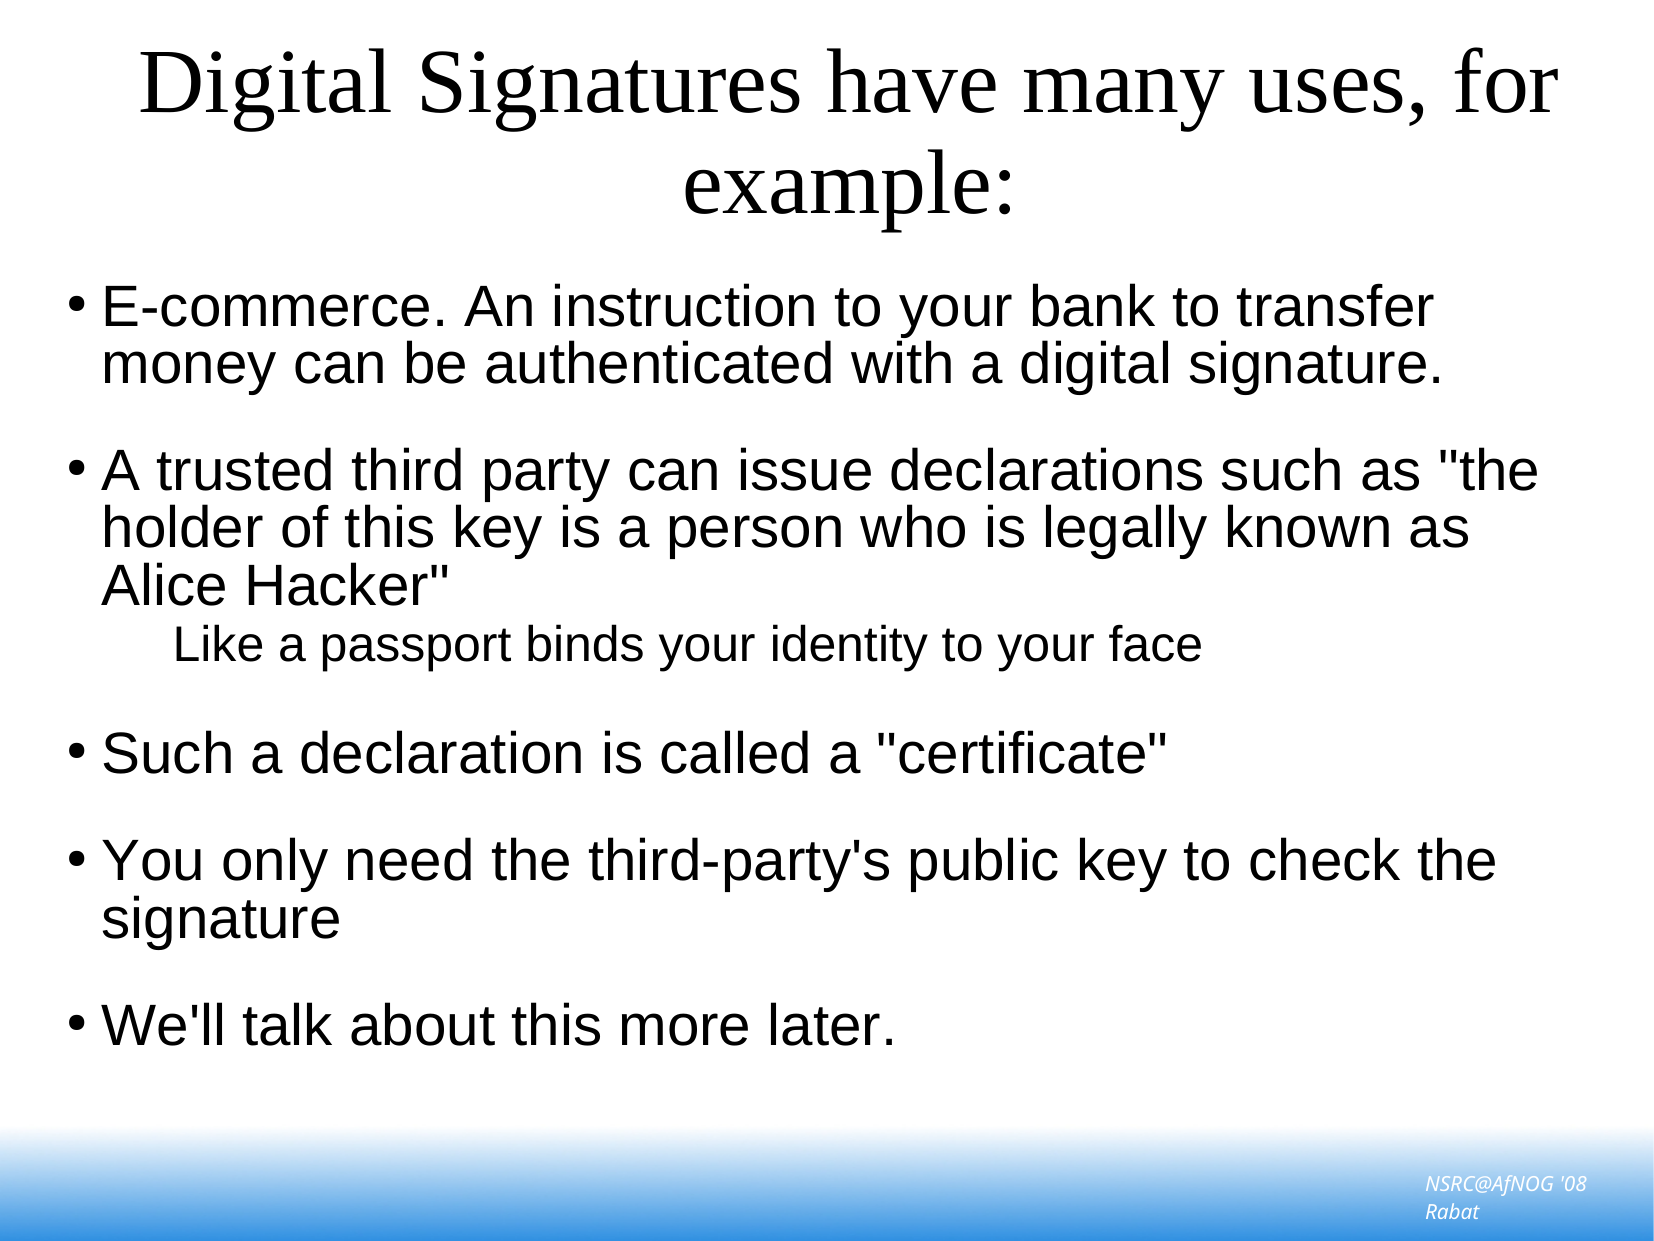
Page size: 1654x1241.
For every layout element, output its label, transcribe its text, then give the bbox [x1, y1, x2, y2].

list E-commerce. An instruction to your bank to transfer money can be authenticated with a digital signature. A trusted third party can issue declarations such as "the holder of this key is a person who is legally known as Alice Hacker" Like a passport binds your identity to your face Such a declaration is called a "certificate" You only need the third-party's public key to check the signature We'll talk about this more later. [30, 280, 1576, 1088]
title Digital Signatures have many uses, for example: [125, 30, 1576, 262]
picture [0, 1124, 1654, 1241]
